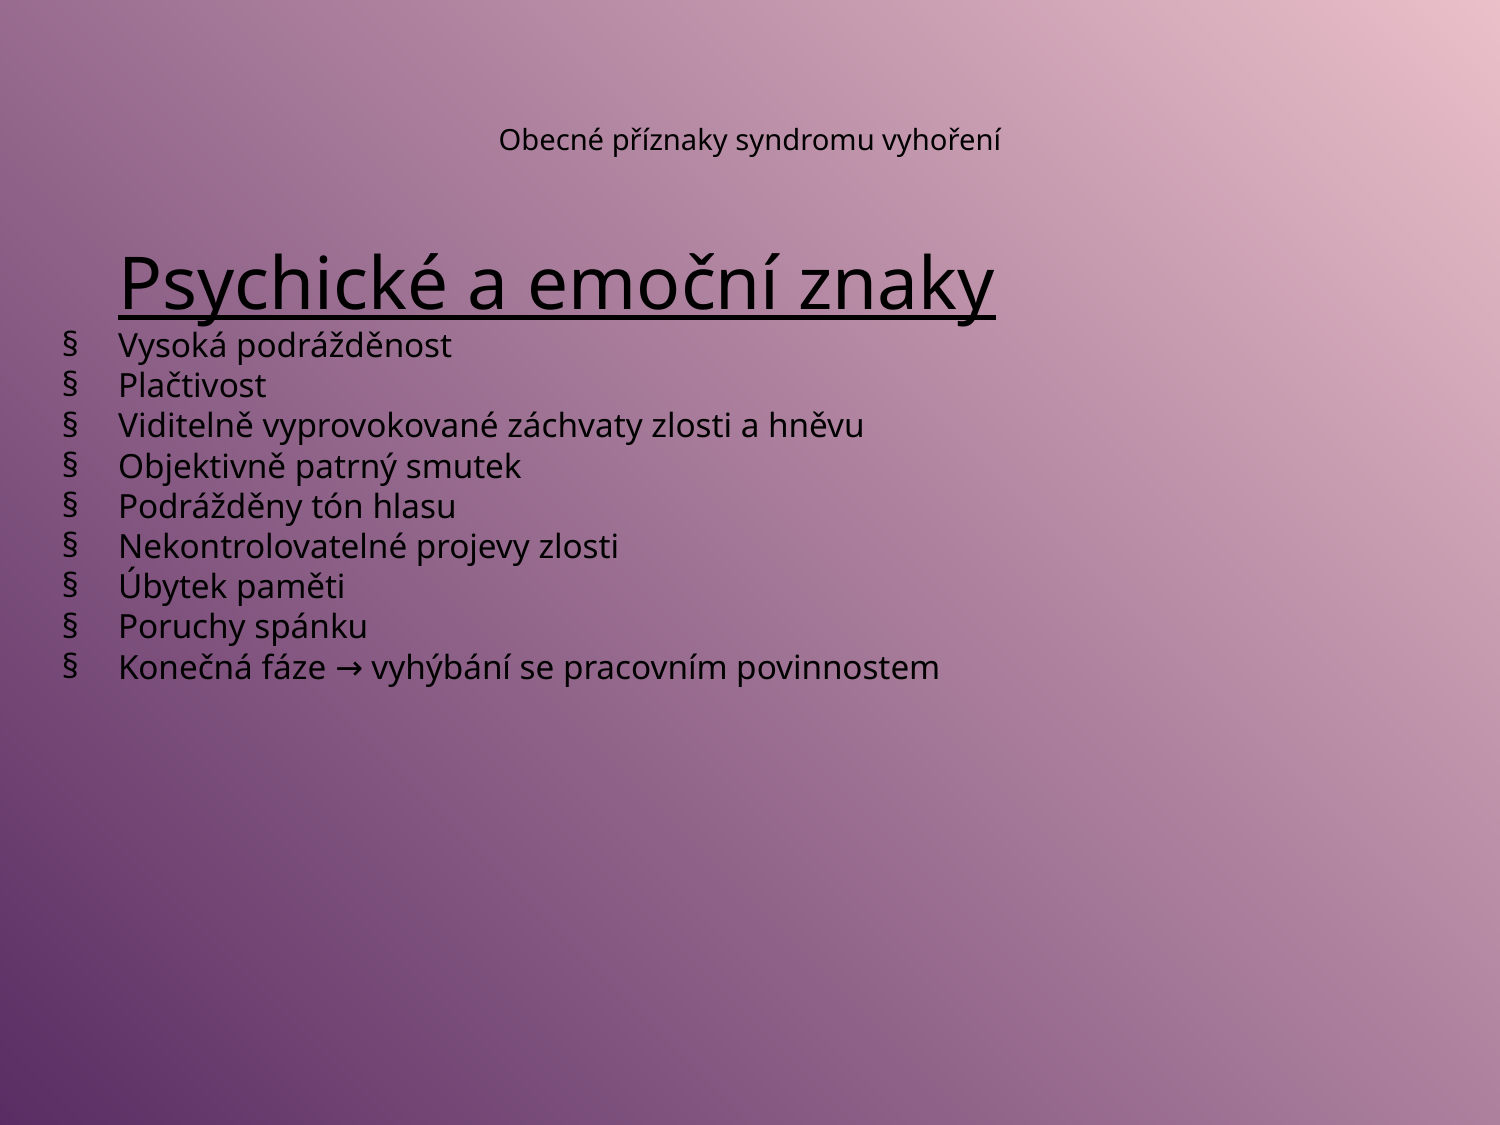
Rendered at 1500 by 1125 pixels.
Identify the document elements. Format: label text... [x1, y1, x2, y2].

title Obecné příznaky syndromu vyhoření [75, 45, 1426, 233]
list Psychické a emoční znaky Vysoká podrážděnost Plačtivost Viditelně vyprovokované záchvaty zlosti a hněvu Objektivně patrný smutek Podrážděny tón hlasu Nekontrolovatelné projevy zlosti Úbytek paměti Poruchy spánku Konečná fáze → vyhýbání se pracovním povinnostem [46, 246, 1353, 1086]
